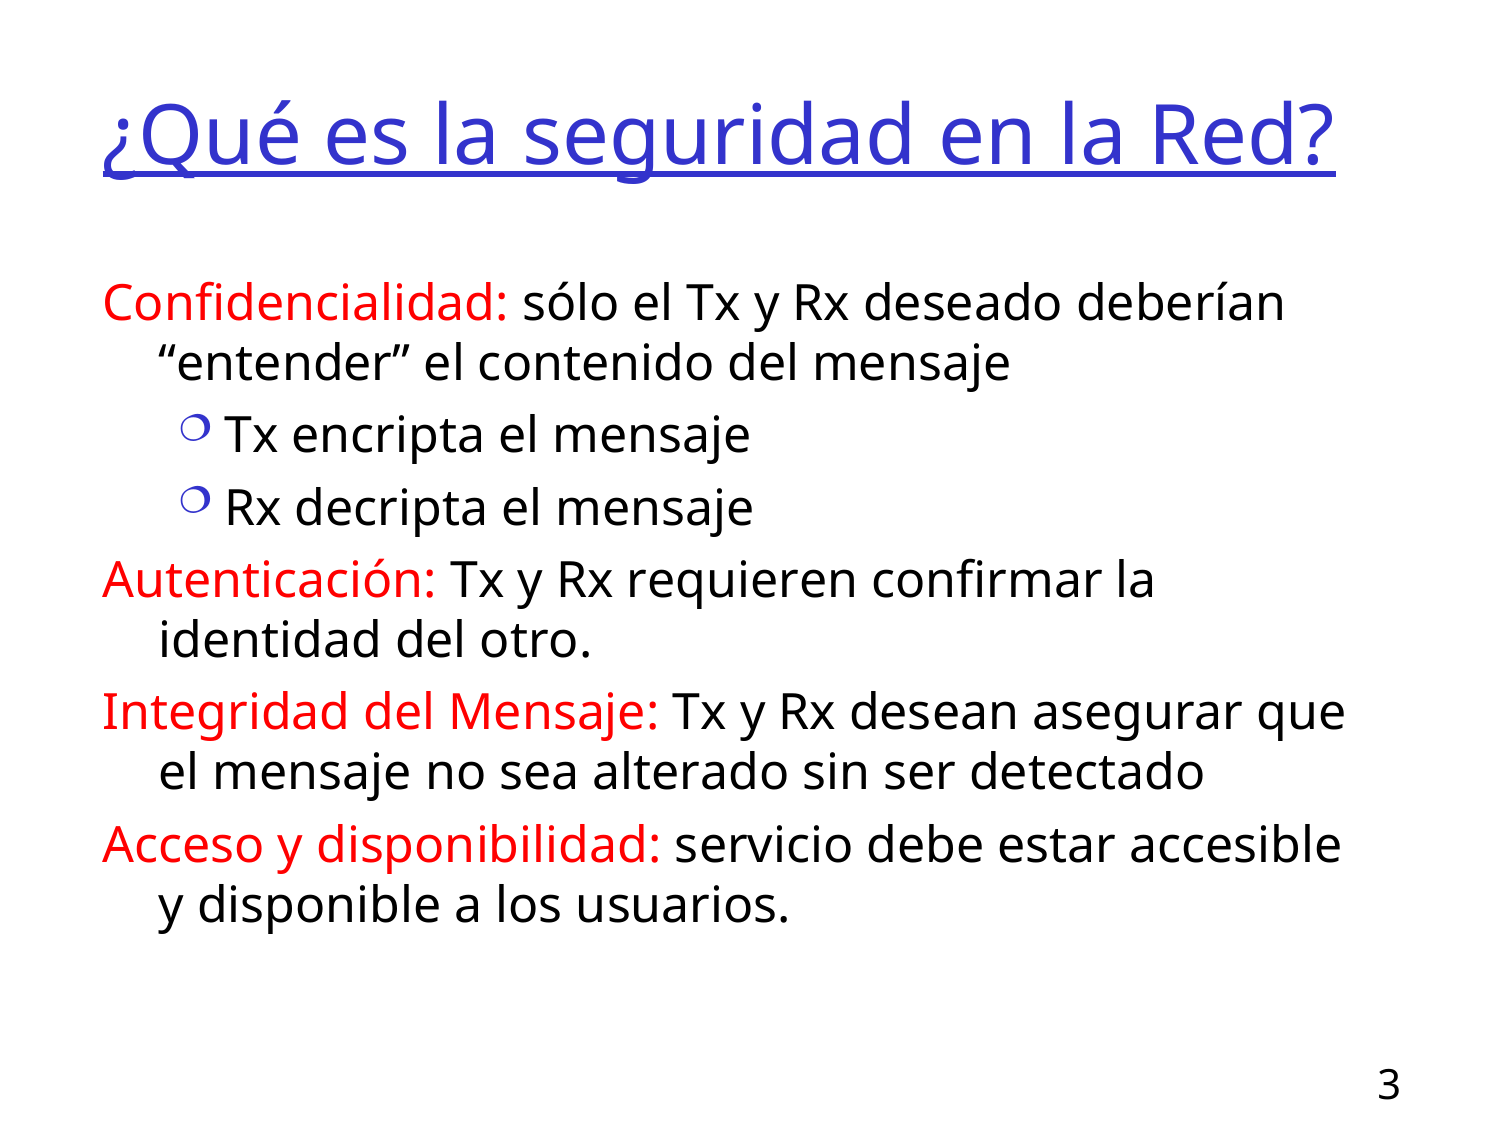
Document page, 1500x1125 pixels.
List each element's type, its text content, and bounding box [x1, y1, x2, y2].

list Confidencialidad: sólo el Tx y Rx deseado deberían “entender” el contenido del mensaje Tx encripta el mensaje Rx decripta el mensaje Autenticación: Tx y Rx requieren confirmar la identidad del otro. Integridad del Mensaje: Tx y Rx desean asegurar que el mensaje no sea alterado sin ser detectado Acceso y disponibilidad: servicio debe estar accesible y disponible a los usuarios. [87, 262, 1363, 1026]
title ¿Qué es la seguridad en la Red? [87, 23, 1363, 239]
